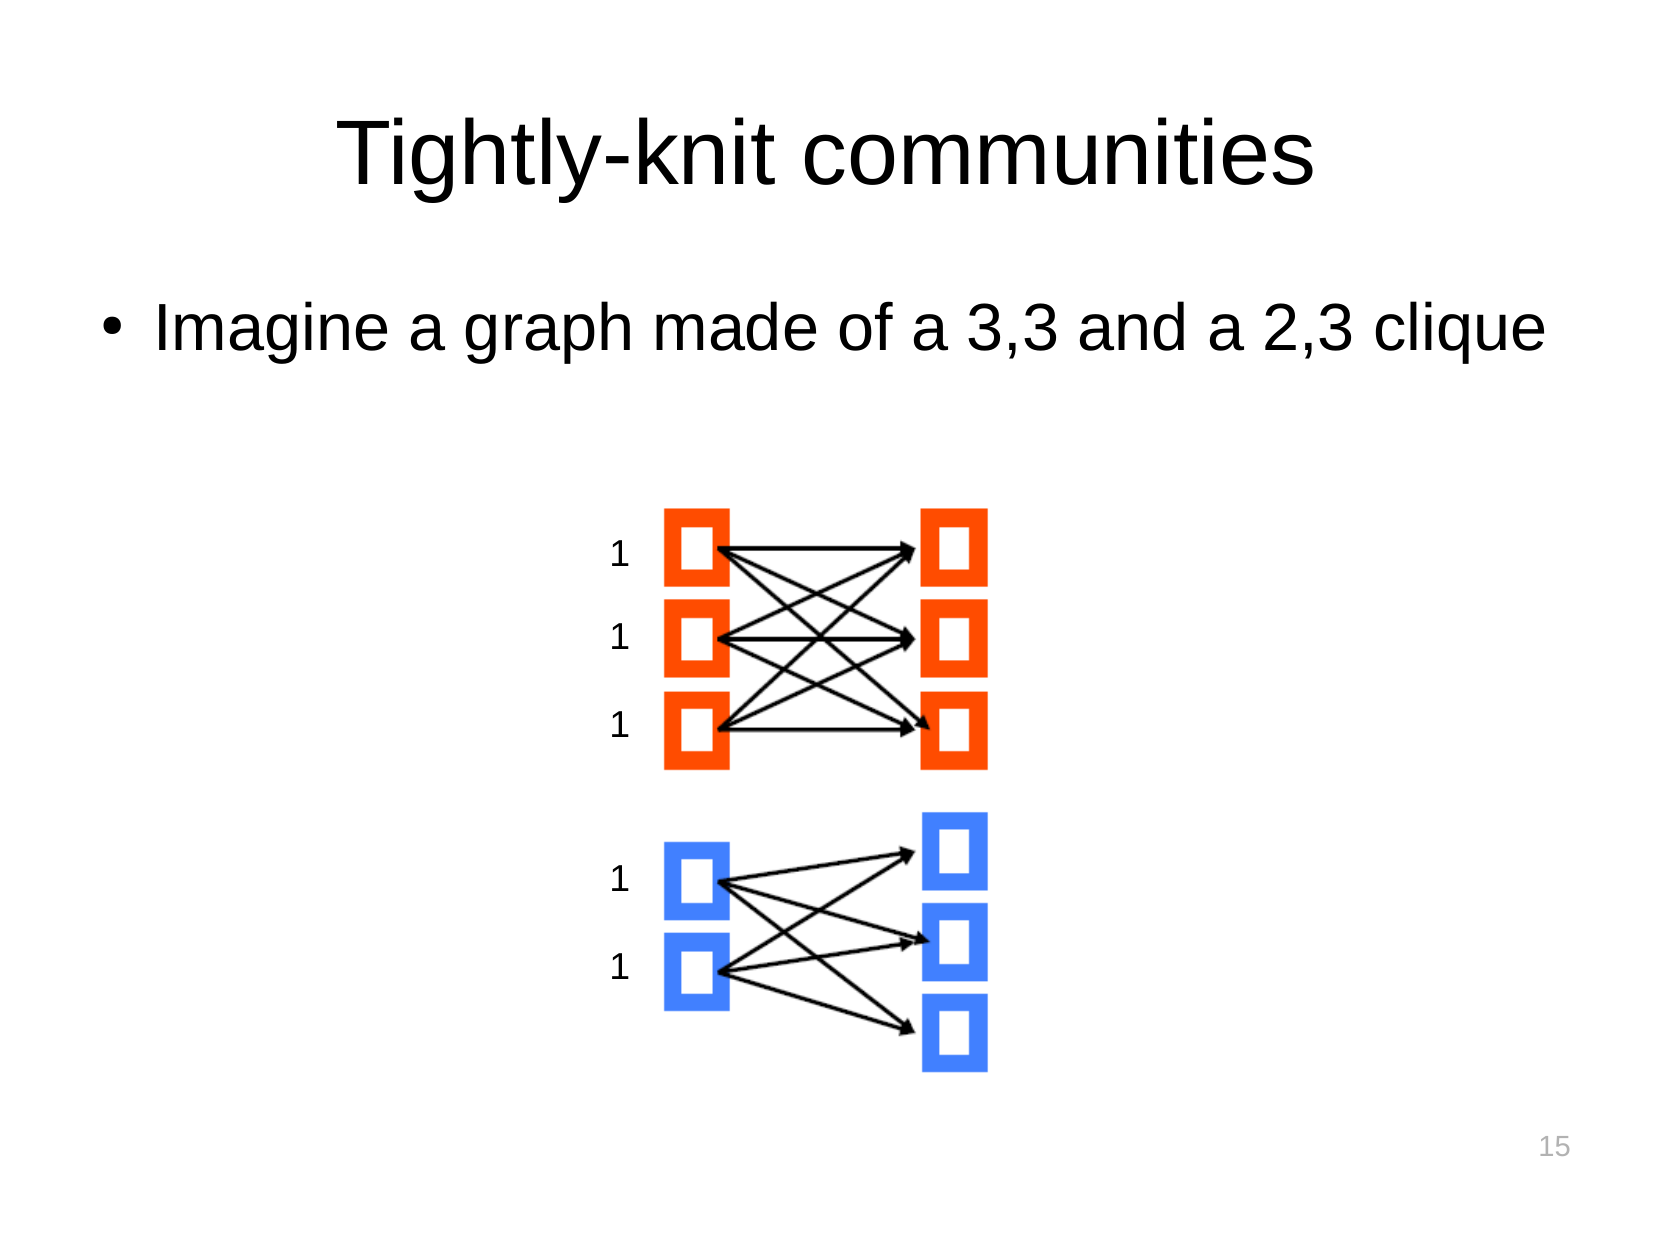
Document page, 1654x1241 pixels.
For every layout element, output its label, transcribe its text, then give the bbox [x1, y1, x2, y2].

text_box 1 [594, 607, 646, 665]
list Imagine a graph made of a 3,3 and a 2,3 clique [82, 290, 1571, 391]
picture [630, 480, 1006, 1099]
title Tightly-knit communities [82, 49, 1571, 257]
text_box 1 [594, 938, 646, 996]
text_box 1 [594, 849, 646, 907]
text_box 1 [594, 696, 646, 754]
text_box 1 [594, 525, 646, 582]
